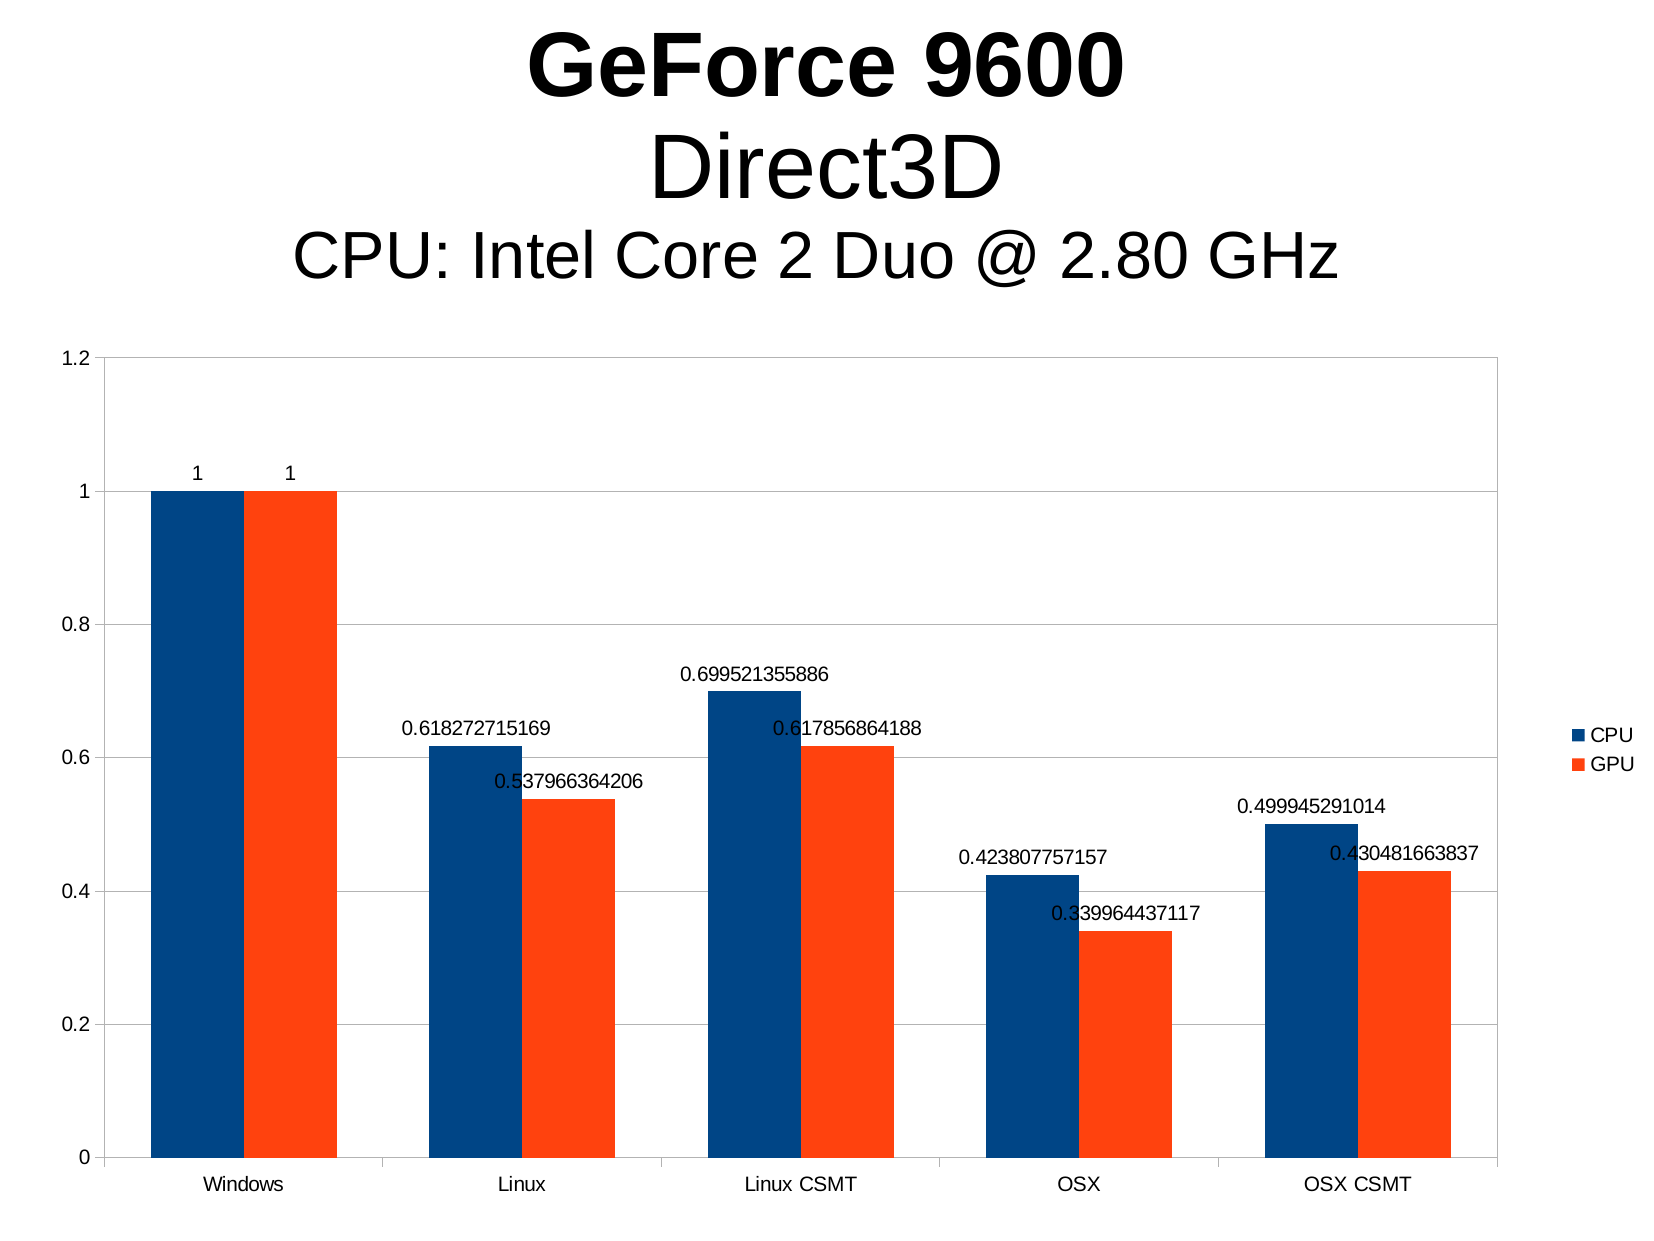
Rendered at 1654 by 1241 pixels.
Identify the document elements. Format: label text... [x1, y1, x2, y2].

title GeForce 9600 Direct3D CPU: Intel Core 2 Duo @ 2.80 GHz [82, 13, 1571, 259]
chart [0, 259, 1654, 1241]
